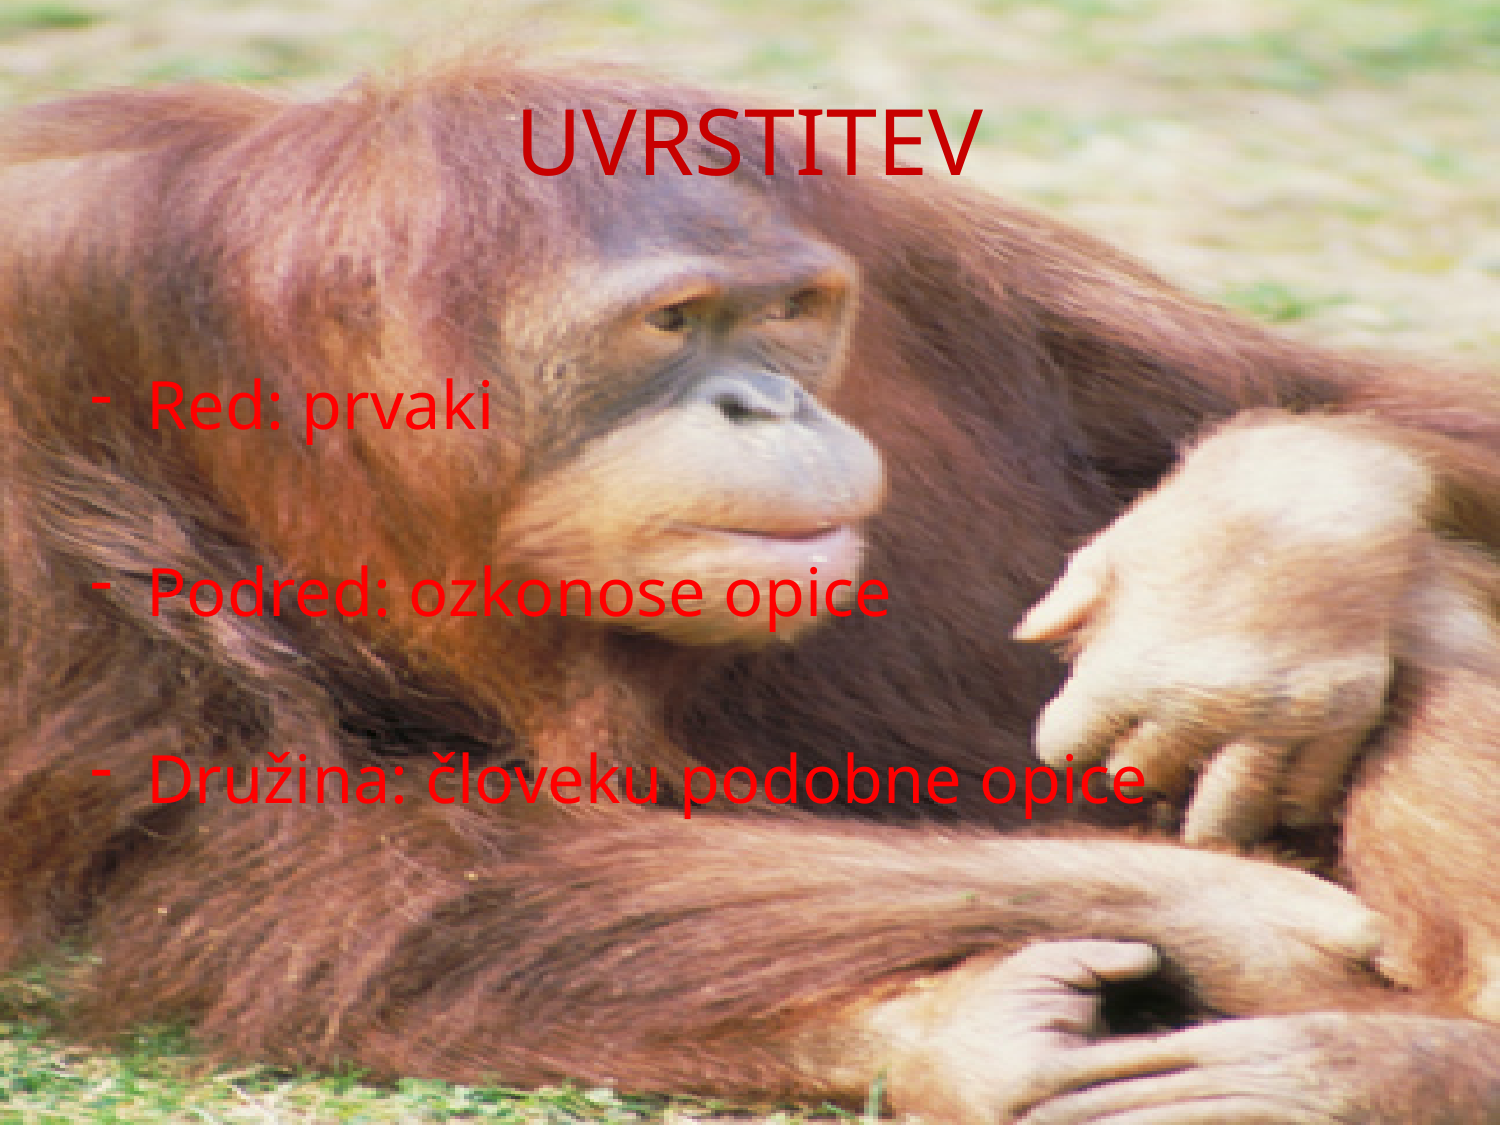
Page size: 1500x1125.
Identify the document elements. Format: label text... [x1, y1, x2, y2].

title UVRSTITEV [75, 45, 1425, 233]
picture [0, 0, 1500, 1125]
list Red: prvaki Podred: ozkonose opice Družina: človeku podobne opice [75, 262, 1425, 1005]
